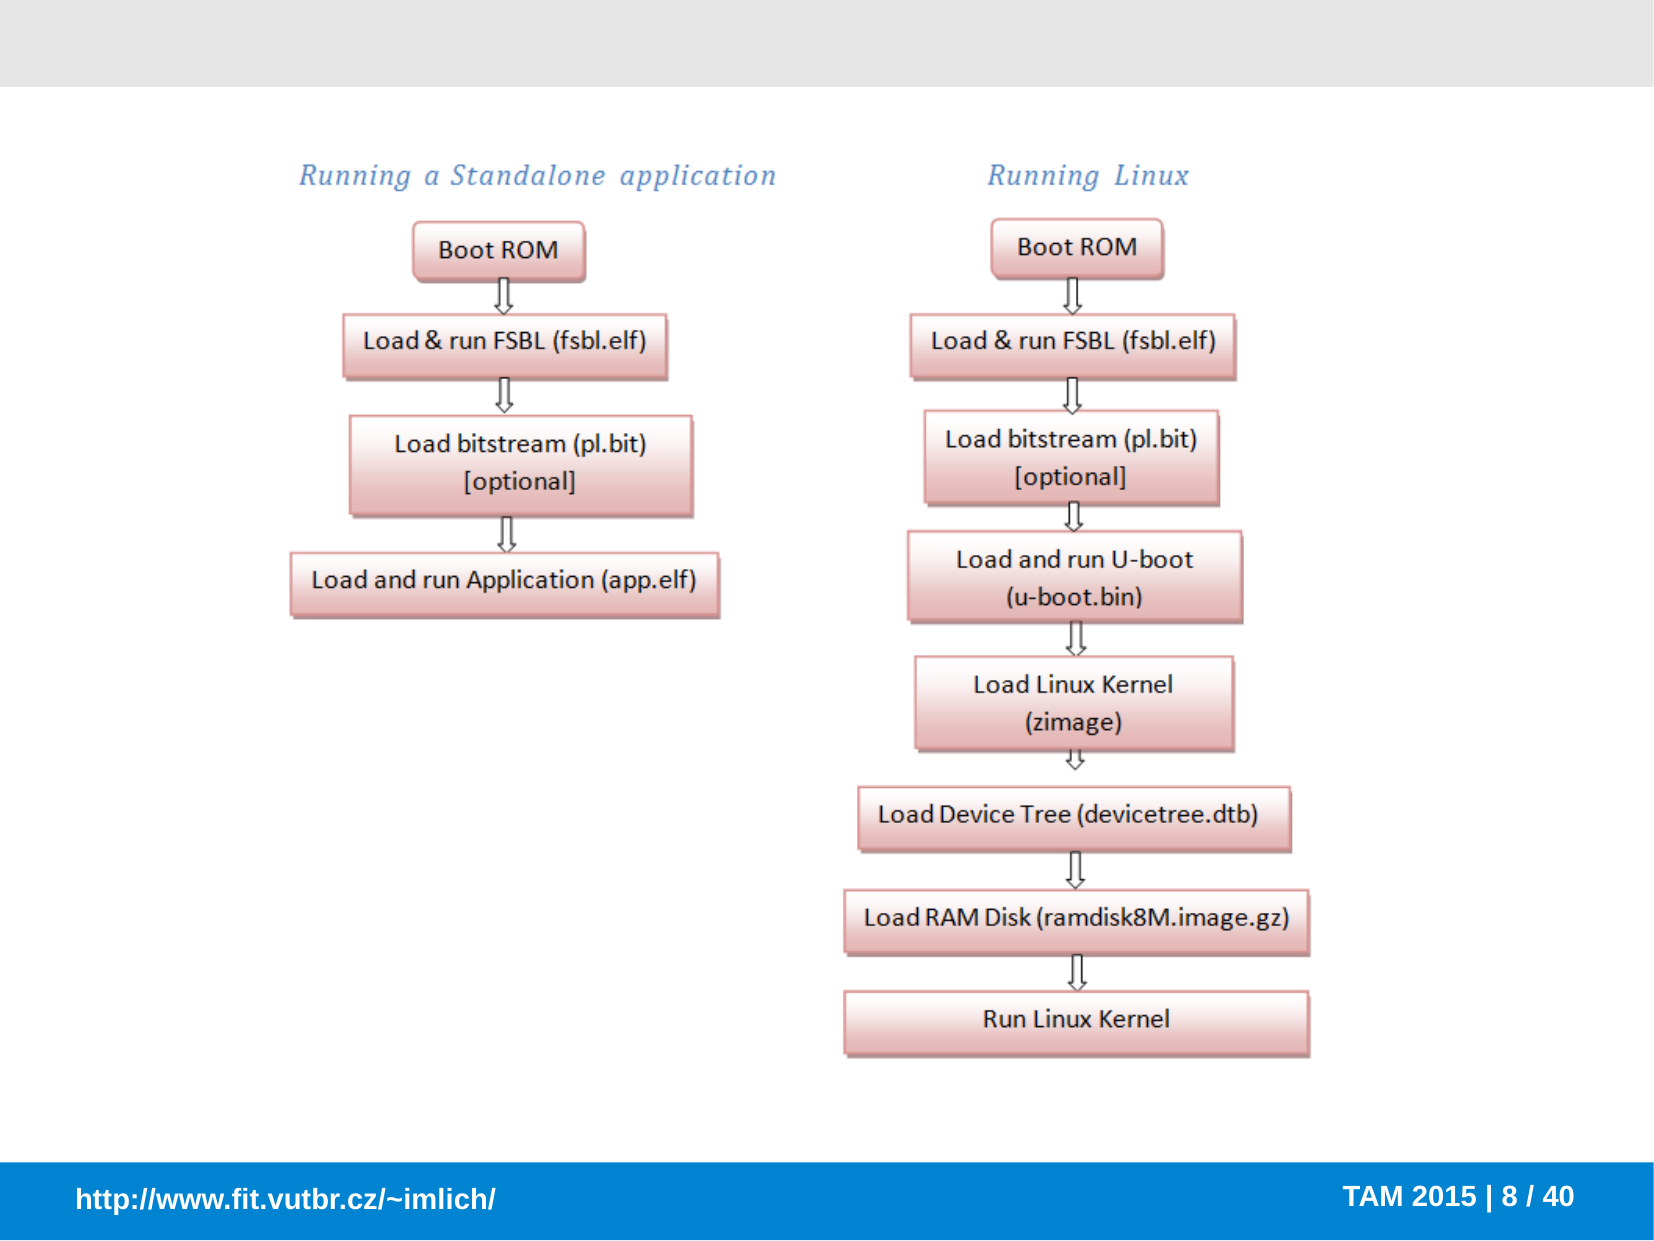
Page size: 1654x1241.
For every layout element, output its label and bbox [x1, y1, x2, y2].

picture [252, 157, 1413, 1098]
